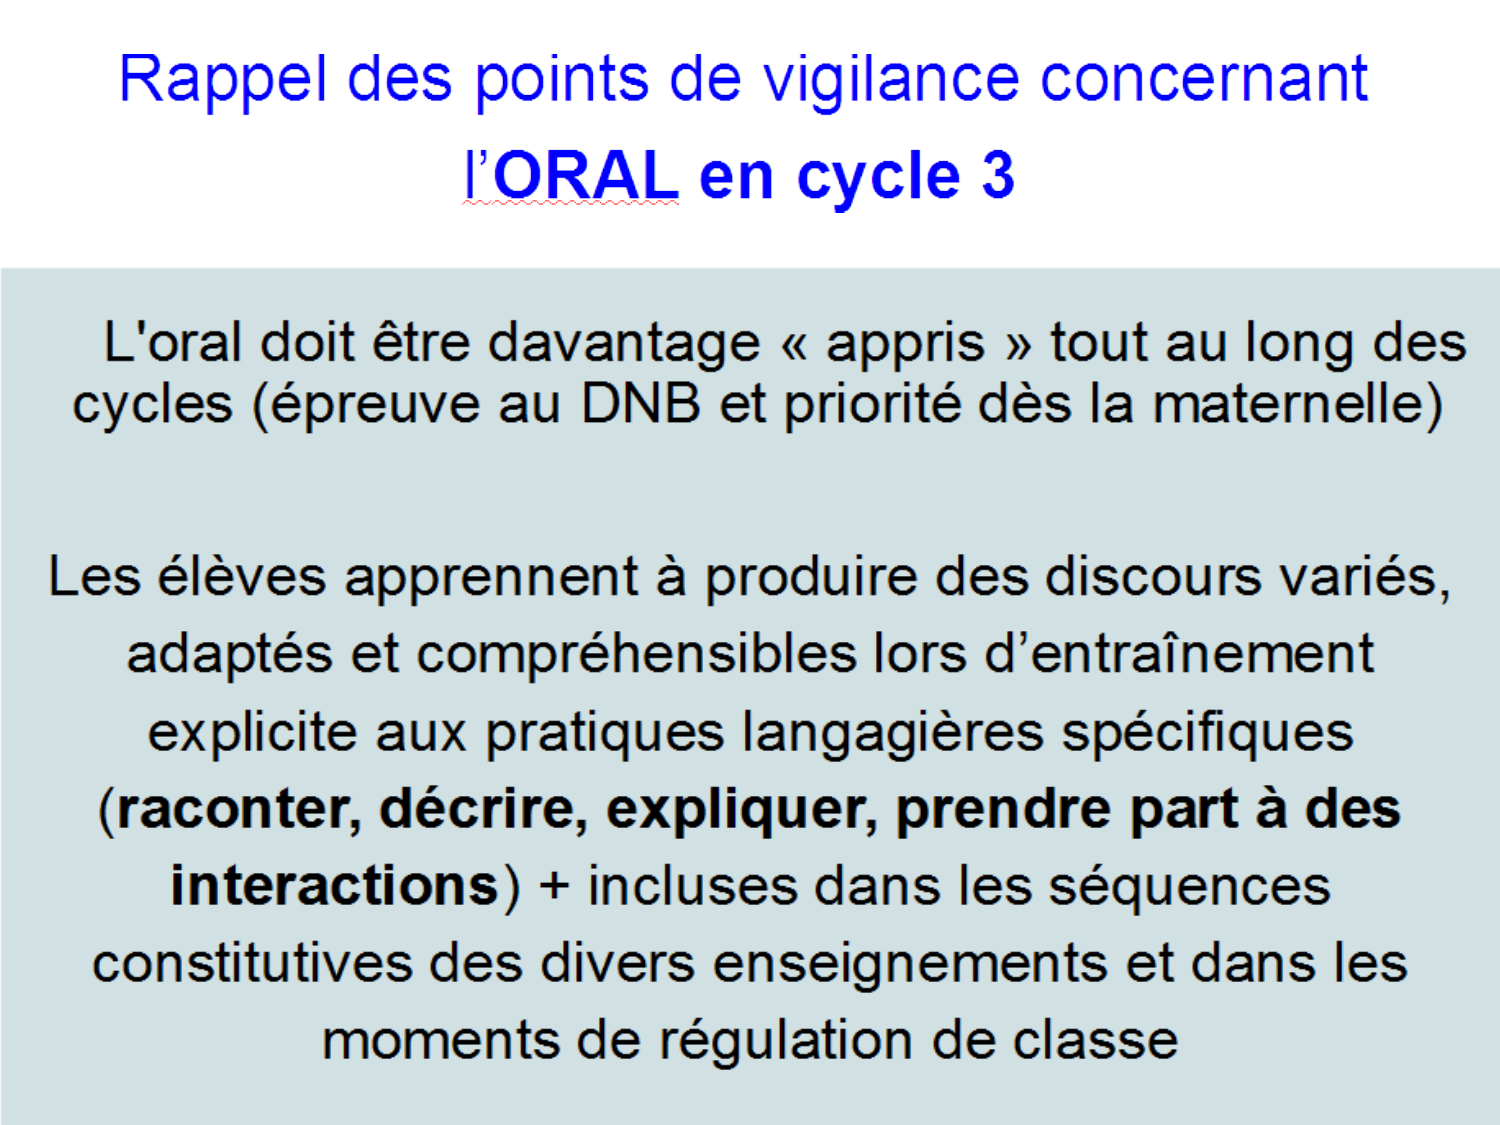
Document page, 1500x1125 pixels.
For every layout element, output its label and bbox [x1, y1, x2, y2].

picture [0, 267, 1500, 1125]
picture [76, 54, 1427, 214]
